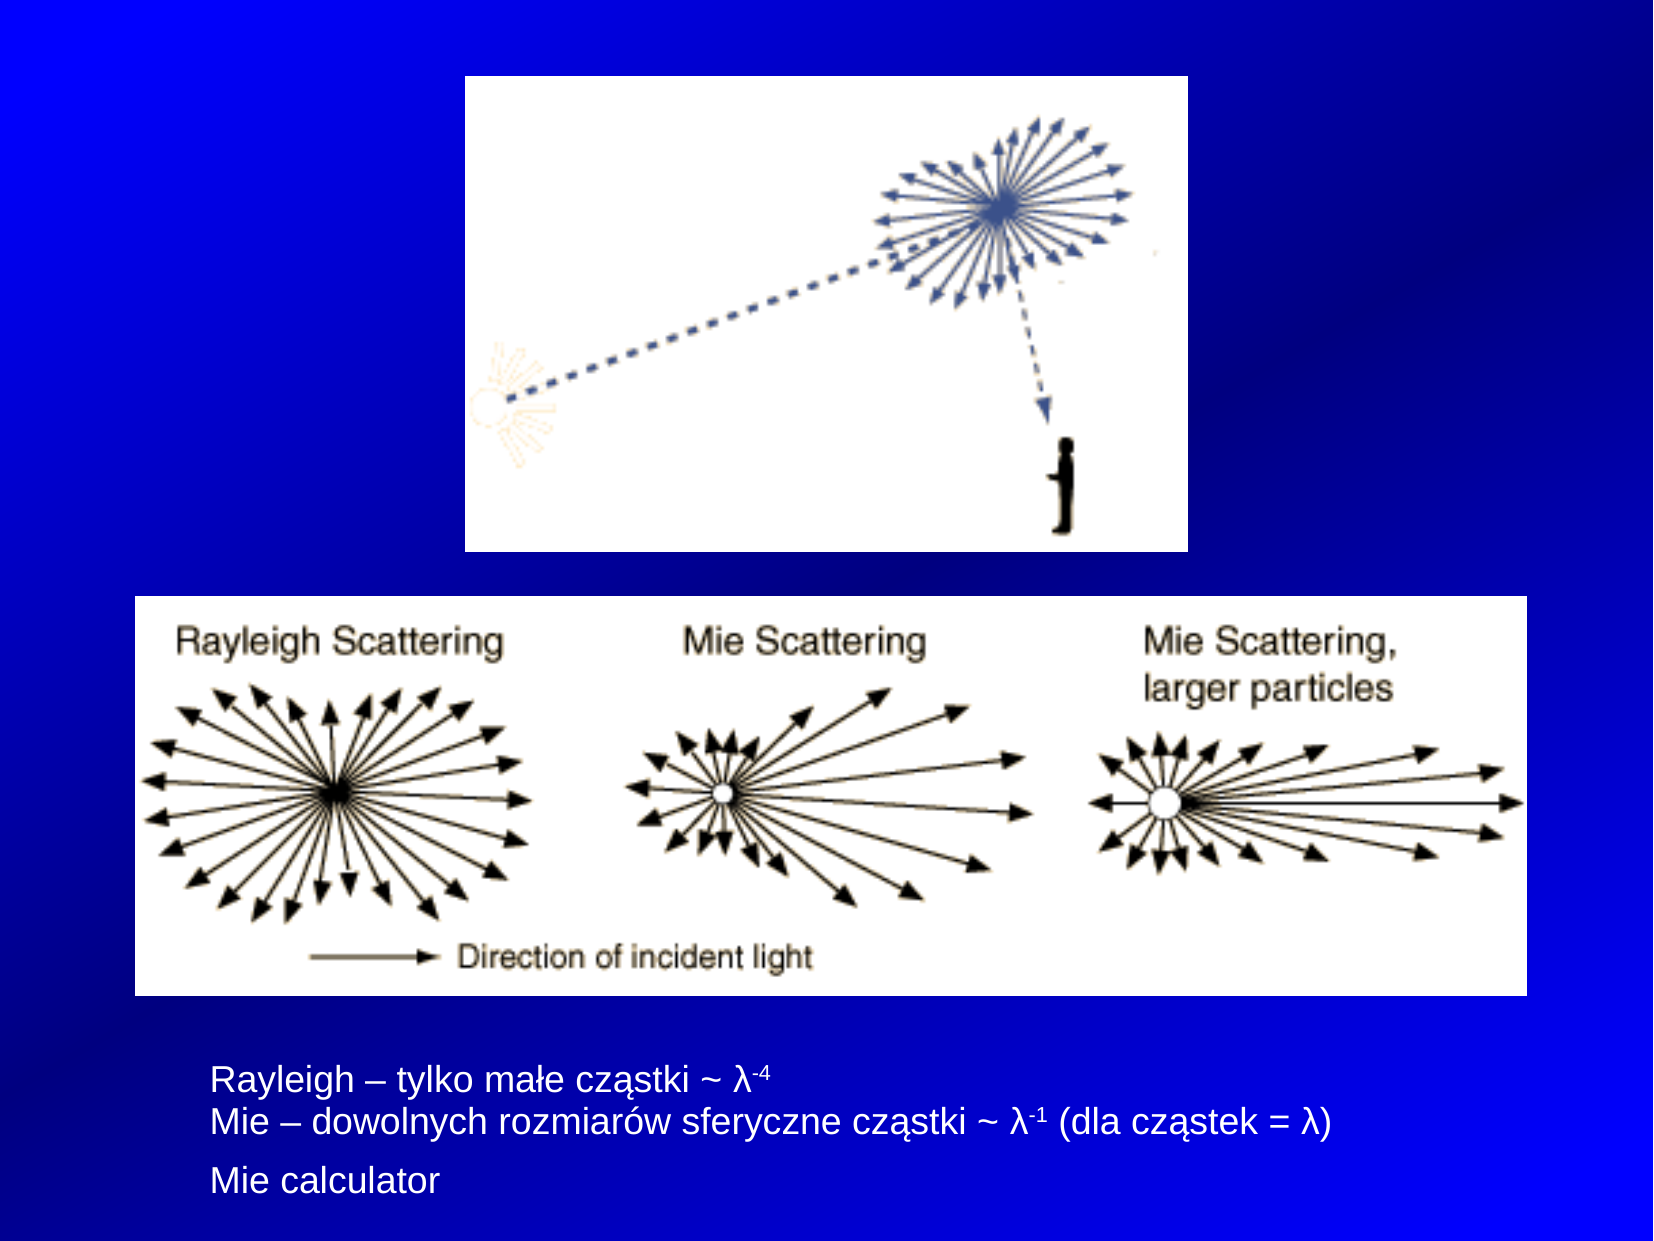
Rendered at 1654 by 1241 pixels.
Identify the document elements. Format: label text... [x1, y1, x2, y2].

picture [465, 76, 1188, 552]
text_box Rayleigh – tylko małe cząstki ~ λ-4 Mie – dowolnych rozmiarów sferyczne cząstki ~ λ-1 (dla cząstek = λ) [194, 1051, 1348, 1154]
picture [135, 596, 1527, 996]
text_box Mie calculator [194, 1151, 520, 1211]
